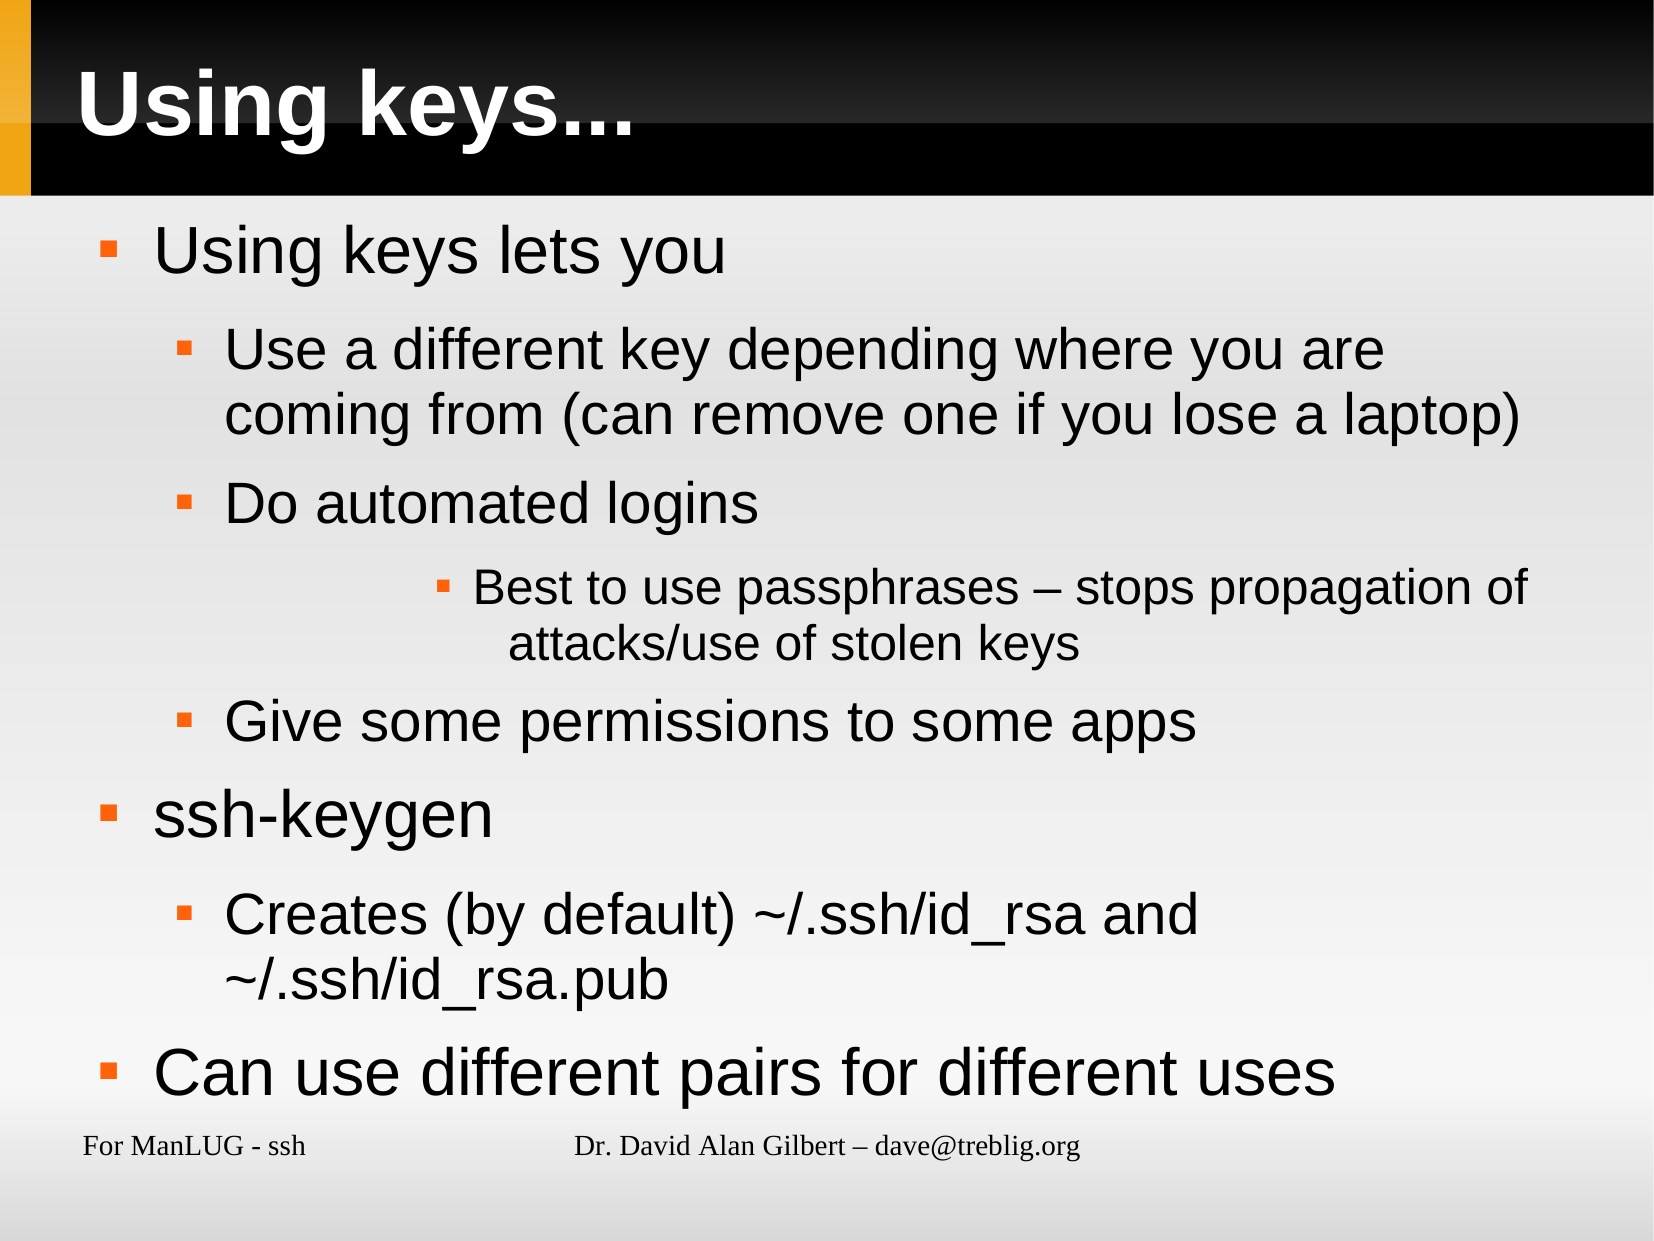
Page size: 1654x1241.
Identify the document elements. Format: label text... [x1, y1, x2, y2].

list Using keys lets you Use a different key depending where you are coming from (can remove one if you lose a laptop) Do automated logins Best to use passphrases – stops propagation of attacks/use of stolen keys Give some permissions to some apps ssh-keygen Creates (by default) ~/.ssh/id_rsa and ~/.ssh/id_rsa.pub Can use different pairs for different uses [82, 212, 1571, 1110]
picture [0, 0, 1654, 1241]
title Using keys... [76, 0, 1565, 208]
